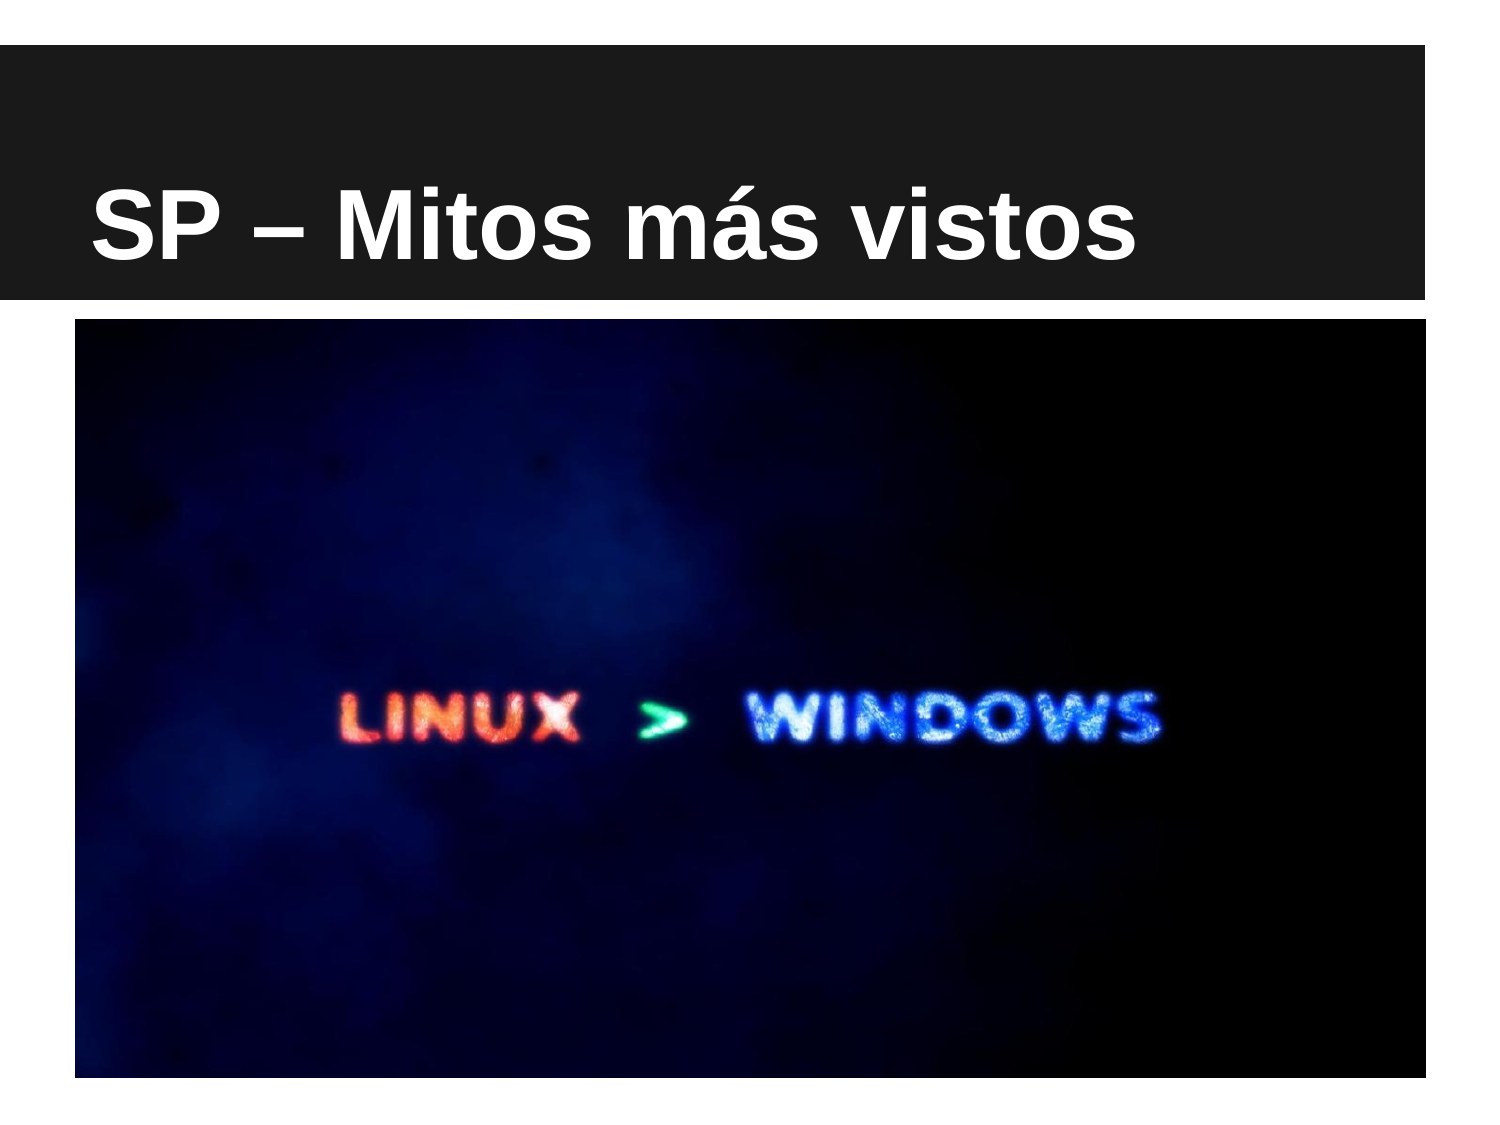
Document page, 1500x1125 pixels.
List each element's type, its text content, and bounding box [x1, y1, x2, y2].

title SP – Mitos más vistos [75, 45, 1426, 295]
picture [75, 319, 1426, 1078]
